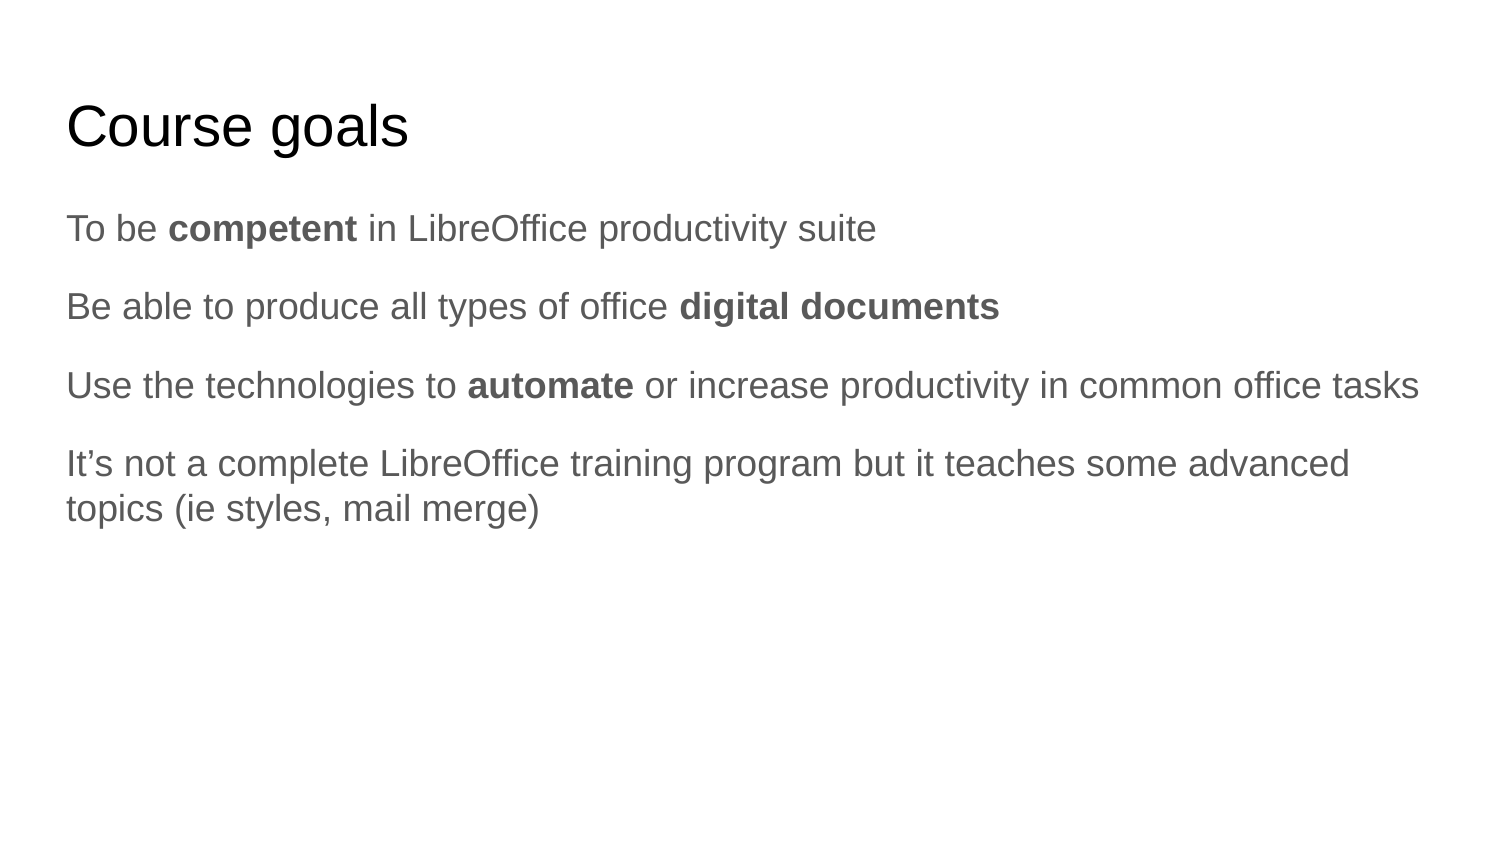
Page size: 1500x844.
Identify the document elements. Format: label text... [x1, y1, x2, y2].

title Course goals [51, 72, 1449, 167]
list To be competent in LibreOffice productivity suite Be able to produce all types of office digital documents Use the technologies to automate or increase productivity in common office tasks It’s not a complete LibreOffice training program but it teaches some advanced topics (ie styles, mail merge) [51, 189, 1449, 750]
